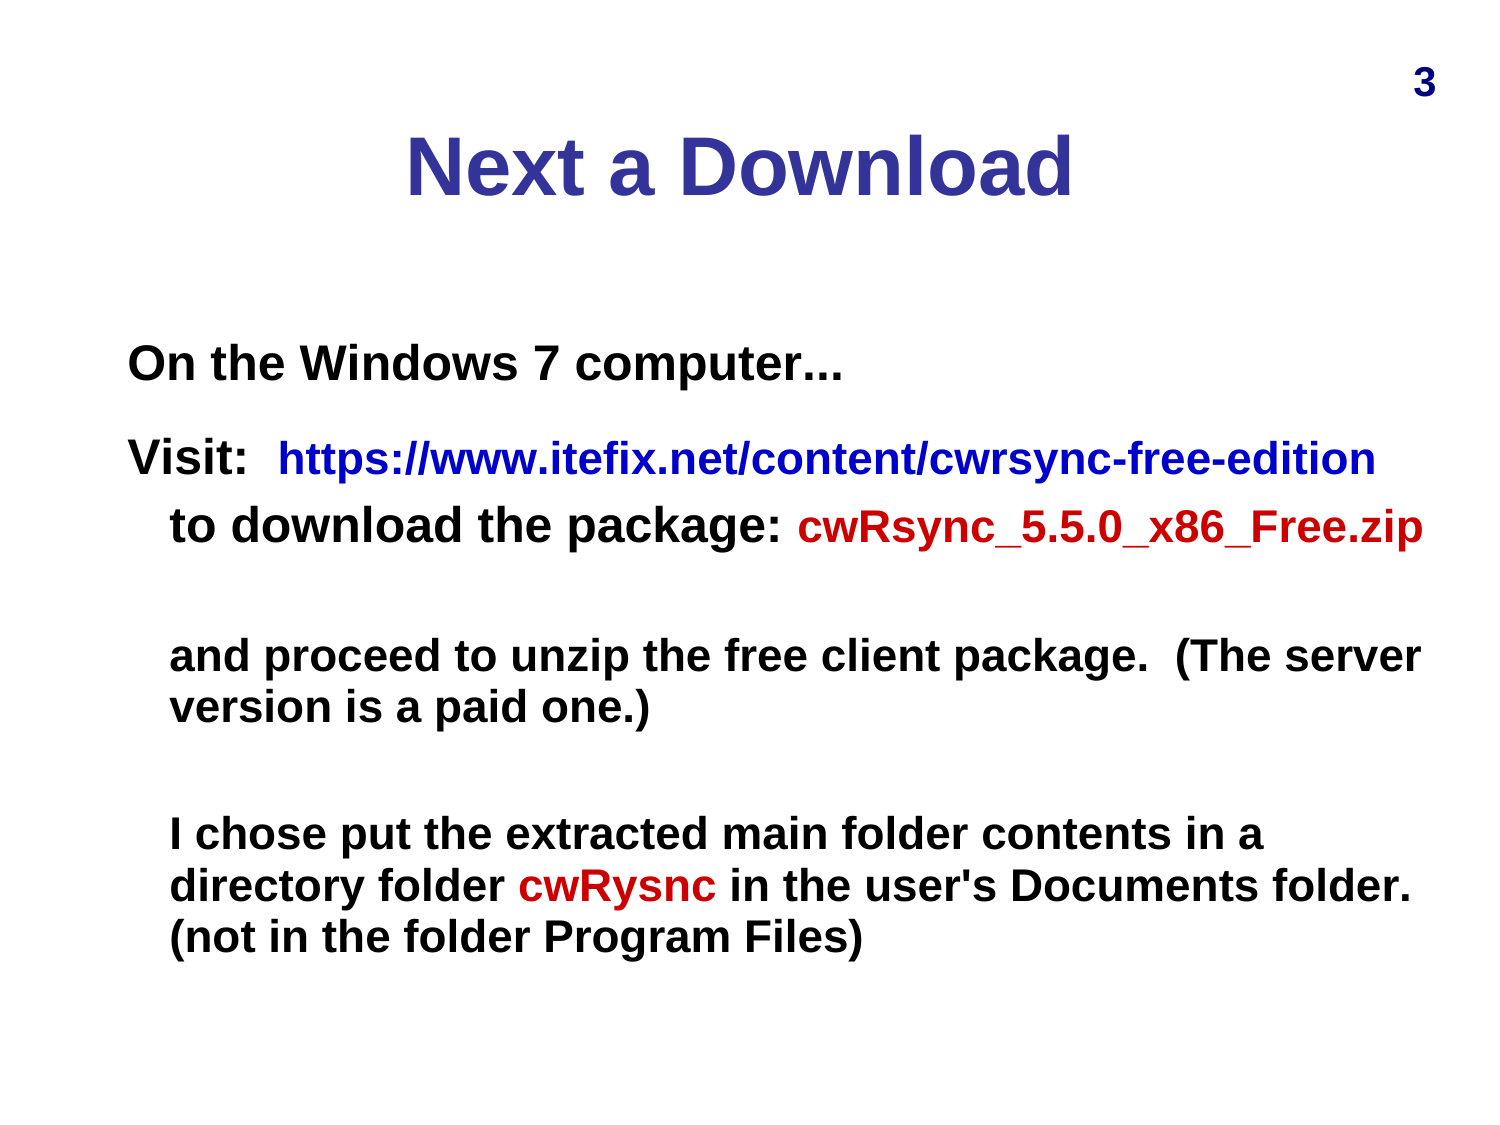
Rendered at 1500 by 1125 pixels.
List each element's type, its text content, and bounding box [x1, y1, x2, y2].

list On the Windows 7 computer... Visit: https://www.itefix.net/content/cwrsync-free-edition to download the package: cwRsync_5.5.0_x86_Free.zip and proceed to unzip the free client package. (The server version is a paid one.) I chose put the extracted main folder contents in a directory folder cwRysnc in the user's Documents folder. (not in the folder Program Files) [112, 299, 1463, 1008]
text_box 3 [1387, 47, 1463, 113]
title Next a Download [84, 110, 1397, 224]
